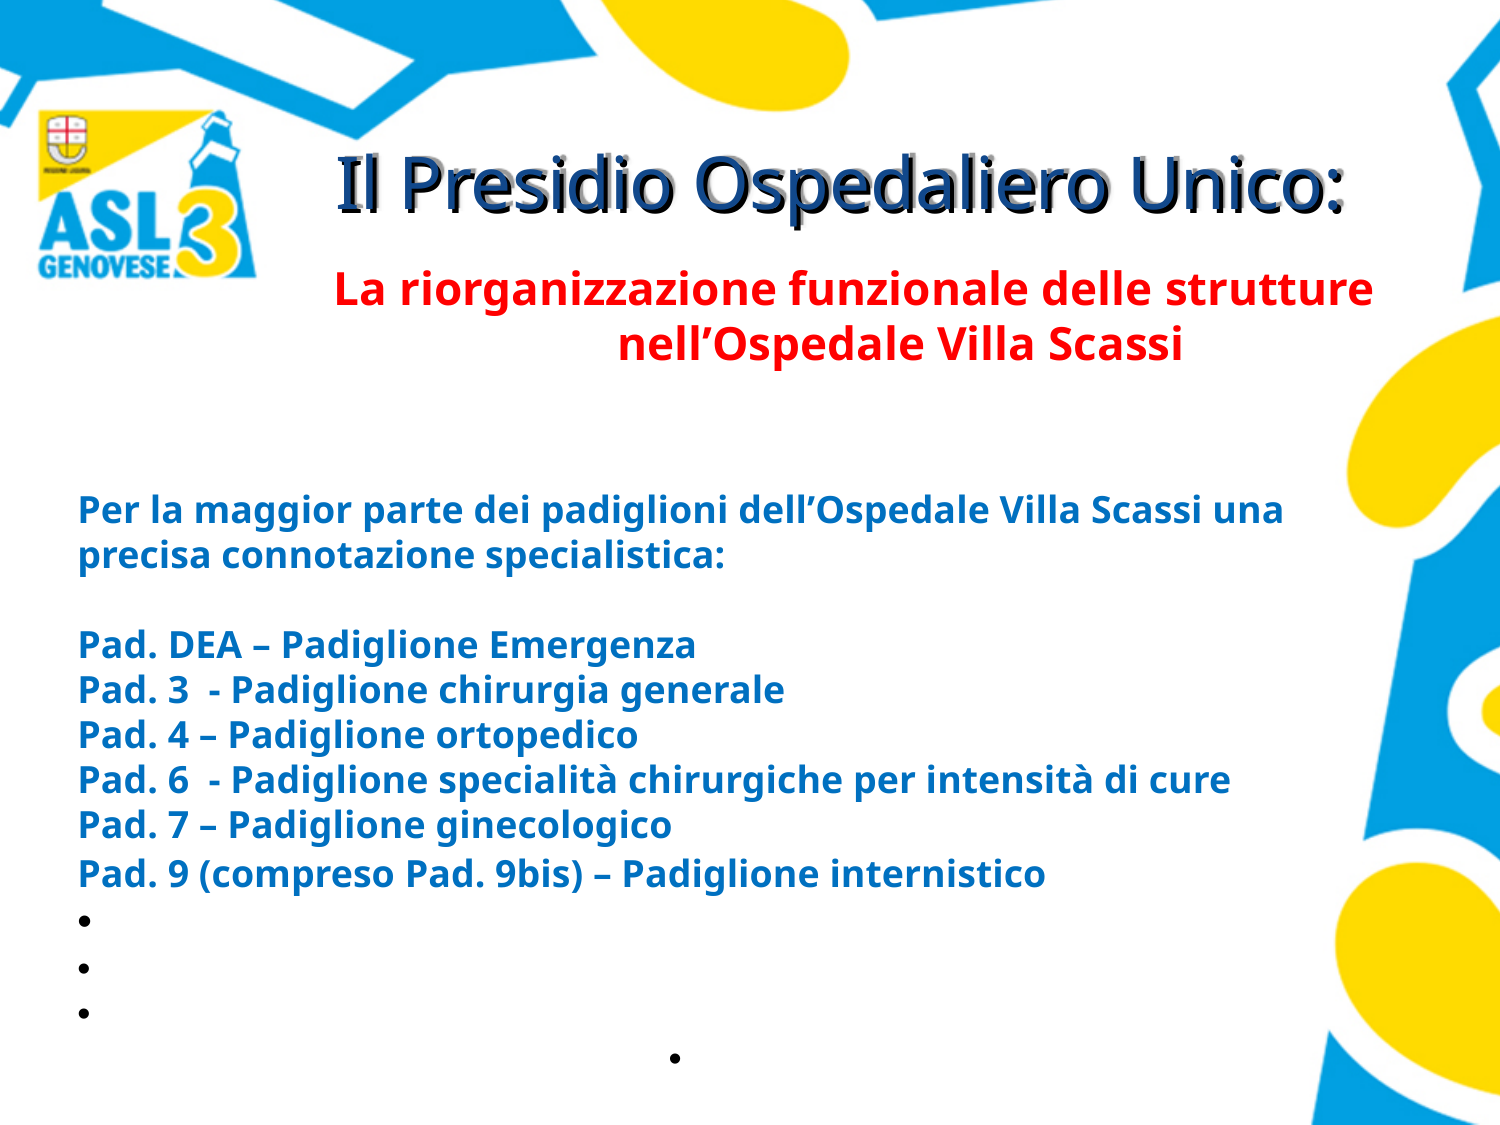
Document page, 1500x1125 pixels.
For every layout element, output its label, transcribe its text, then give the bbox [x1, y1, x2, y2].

text_box La riorganizzazione funzionale delle strutture nell’Ospedale Villa Scassi [242, 252, 1467, 377]
text_box Per la maggior parte dei padiglioni dell’Ospedale Villa Scassi una precisa connotazione specialistica: Pad. DEA – Padiglione Emergenza Pad. 3 - Padiglione chirurgia generale Pad. 4 – Padiglione ortopedico Pad. 6 - Padiglione specialità chirurgiche per intensità di cure Pad. 7 – Padiglione ginecologico Pad. 9 (compreso Pad. 9bis) – Padiglione internistico [62, 433, 1438, 1090]
text_box Il Presidio Ospedaliero Unico: [242, 139, 1438, 252]
